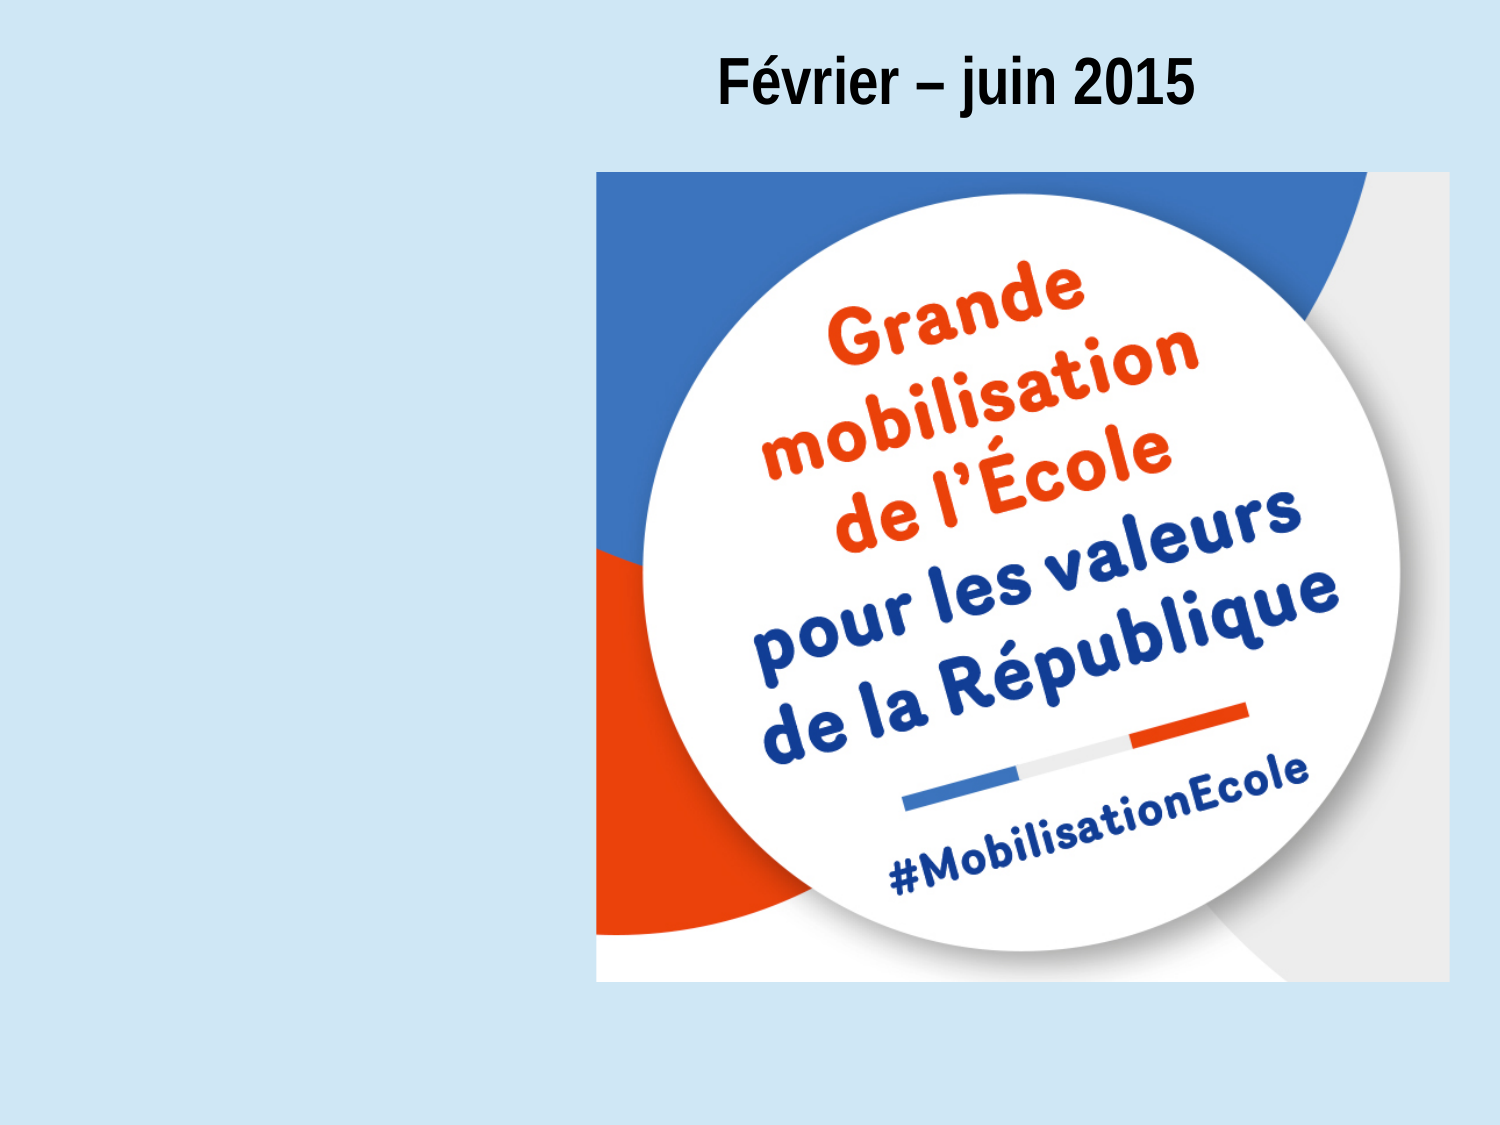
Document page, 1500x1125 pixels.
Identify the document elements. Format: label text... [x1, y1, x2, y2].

text_box Février – juin 2015 [702, 30, 1442, 126]
picture [596, 172, 1450, 982]
